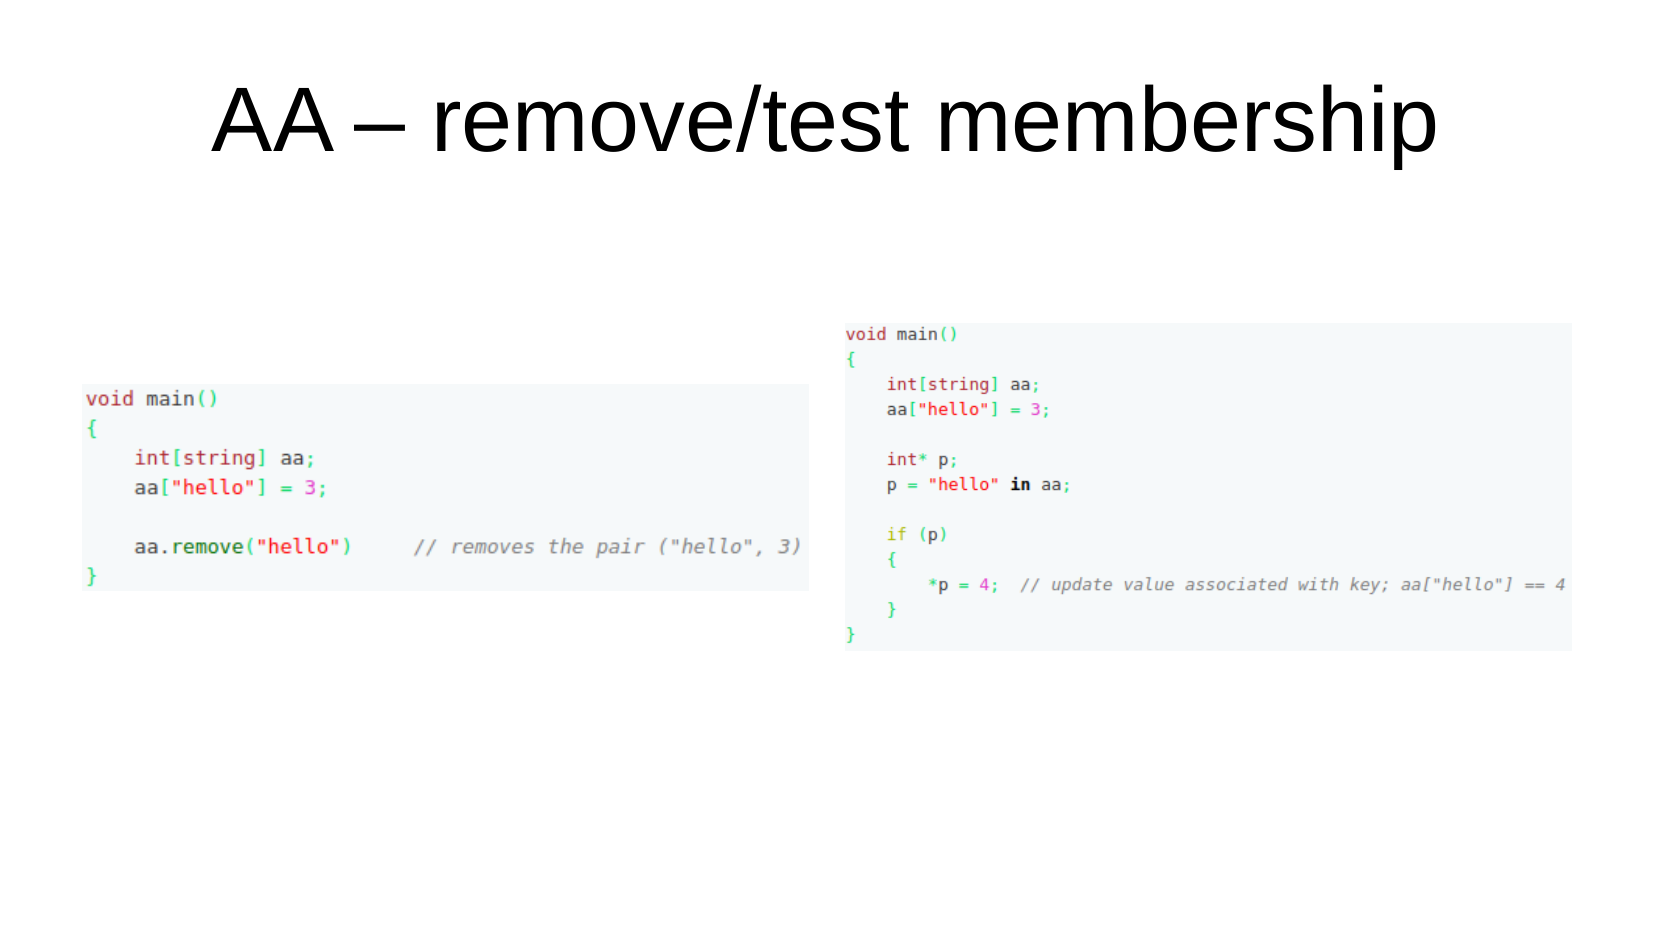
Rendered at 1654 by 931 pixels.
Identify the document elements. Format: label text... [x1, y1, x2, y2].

picture [845, 323, 1572, 651]
title AA – remove/test membership [82, 37, 1571, 193]
picture [82, 384, 809, 591]
